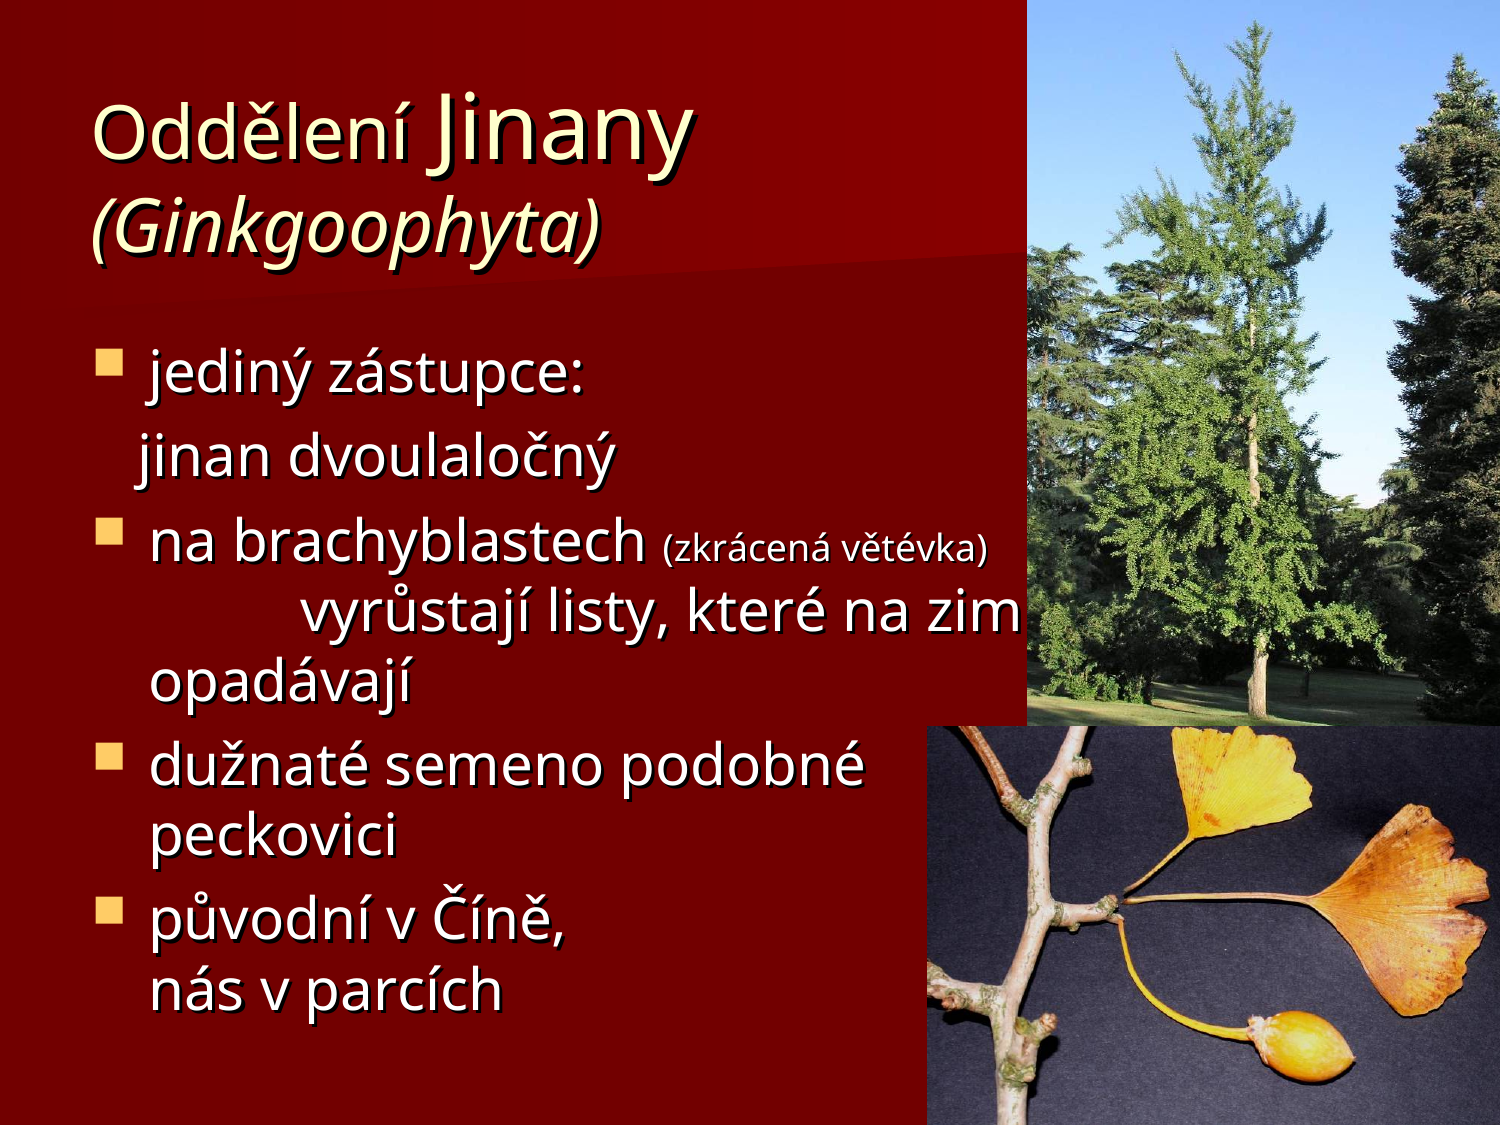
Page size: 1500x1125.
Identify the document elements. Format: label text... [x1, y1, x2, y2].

title Oddělení Jinany (Ginkgoophyta) [75, 45, 1027, 291]
list jediný zástupce: jinan dvoulaločný na brachyblastech (zkrácená větévka) vyrůstají listy, které na zimu opadávají dužnaté semeno podobné peckovici původní v Číně, u nás v parcích [76, 326, 1027, 1114]
picture [927, 0, 1500, 1125]
